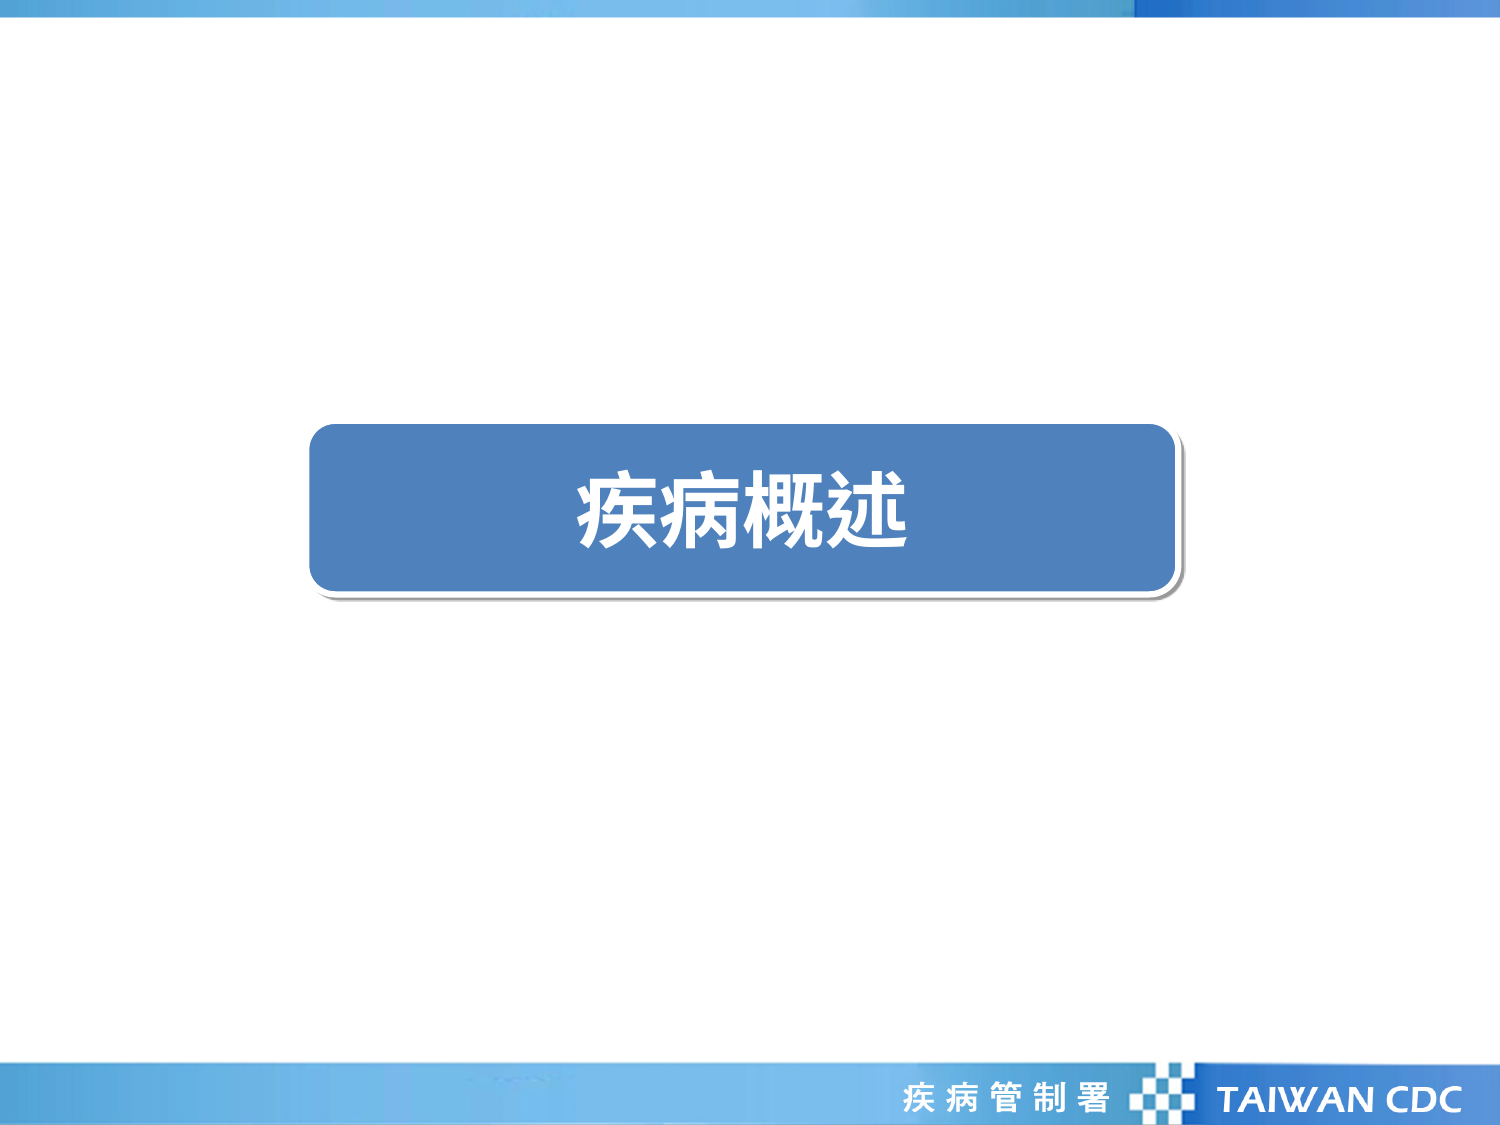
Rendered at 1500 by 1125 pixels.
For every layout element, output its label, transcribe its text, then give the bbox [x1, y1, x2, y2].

text_box 疾病概述 [306, 420, 1179, 595]
